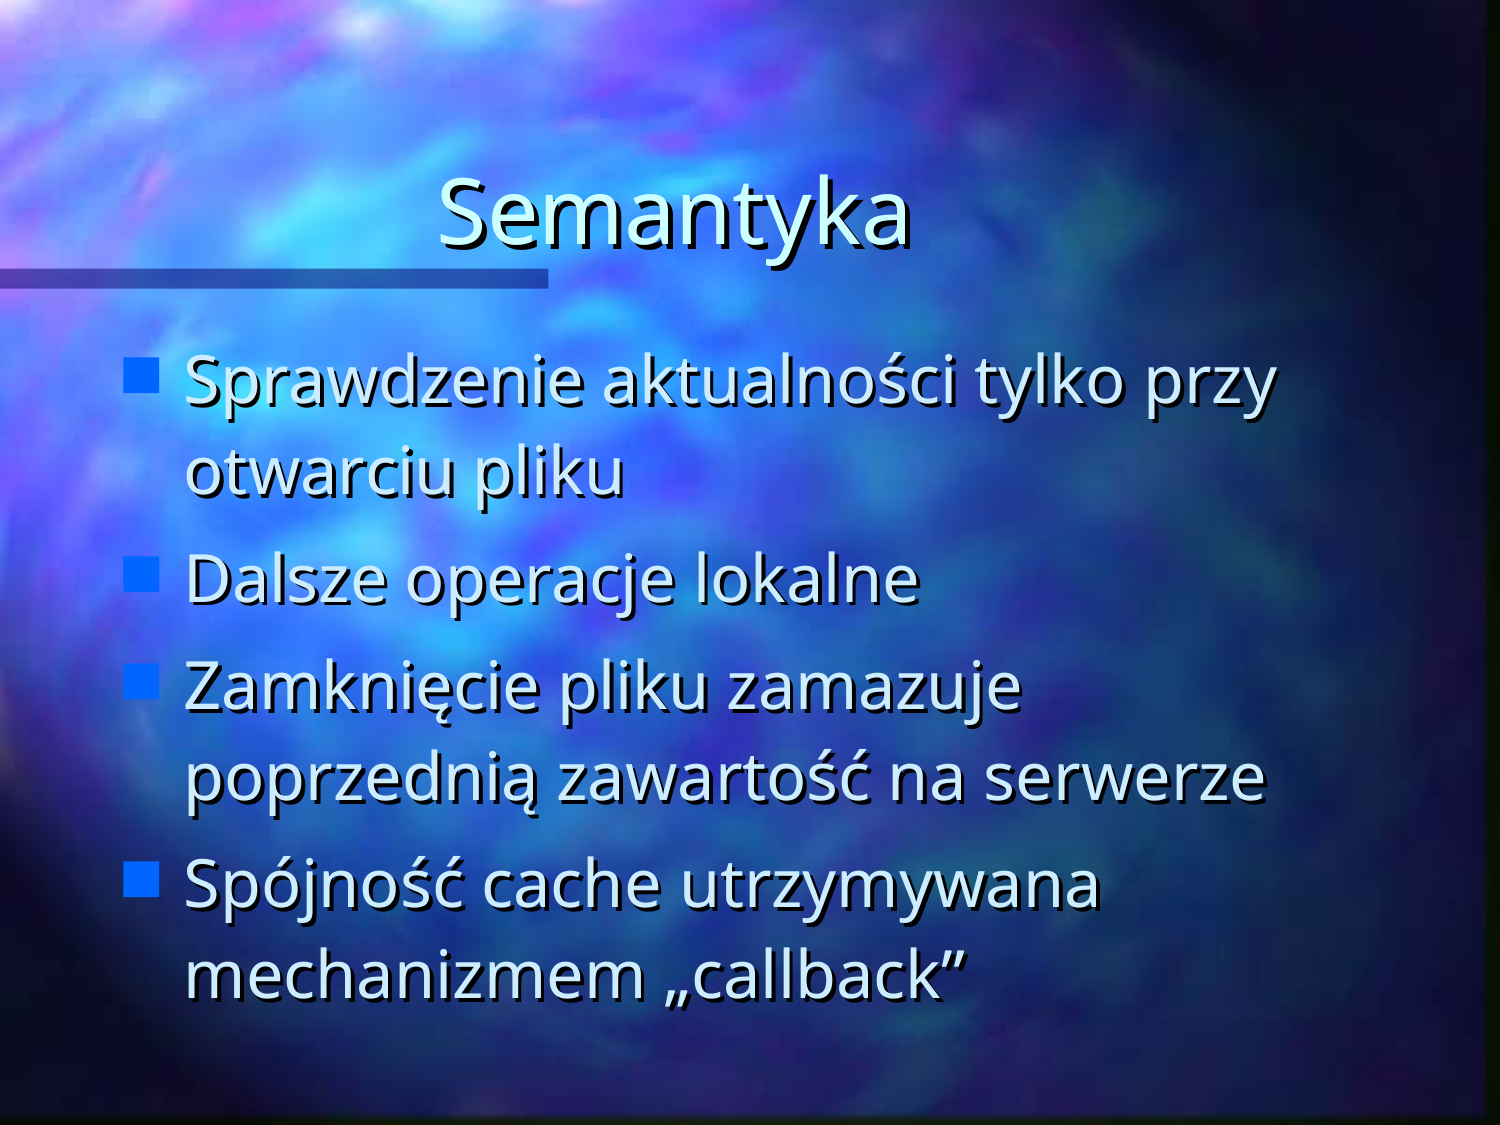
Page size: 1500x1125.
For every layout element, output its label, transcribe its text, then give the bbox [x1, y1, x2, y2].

list Sprawdzenie aktualności tylko przy otwarciu pliku Dalsze operacje lokalne Zamknięcie pliku zamazuje poprzednią zawartość na serwerze Spójność cache utrzymywana mechanizmem „callback” [112, 324, 1388, 1001]
title Semantyka [37, 74, 1313, 275]
picture [0, 0, 1500, 1125]
